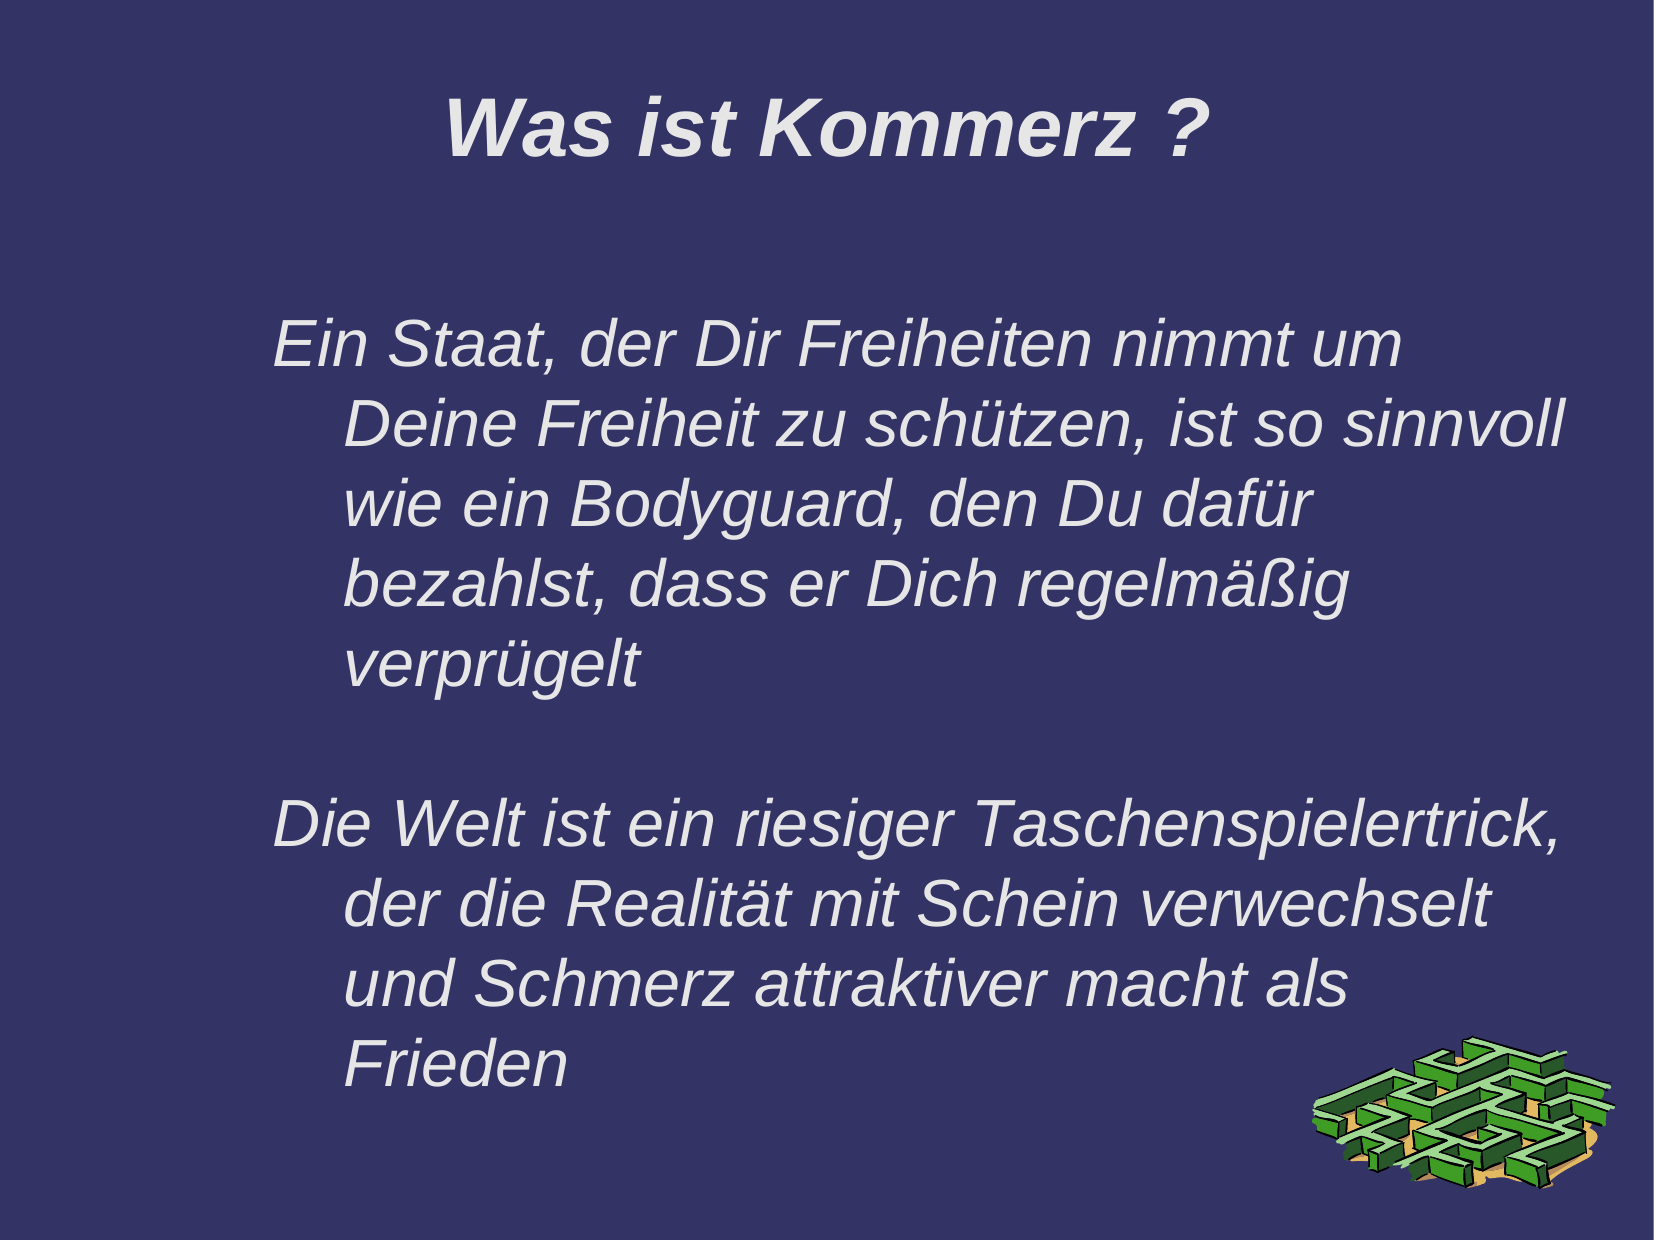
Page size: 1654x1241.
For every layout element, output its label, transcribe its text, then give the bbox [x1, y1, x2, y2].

title Was ist Kommerz ? [121, 19, 1534, 227]
list Ein Staat, der Dir Freiheiten nimmt um Deine Freiheit zu schützen, ist so sinnvoll wie ein Bodyguard, den Du dafür bezahlst, dass er Dich regelmäßig verprügelt Die Welt ist ein riesiger Taschenspielertrick, der die Realität mit Schein verwechselt und Schmerz attraktiver macht als Frieden [178, 299, 1570, 1082]
